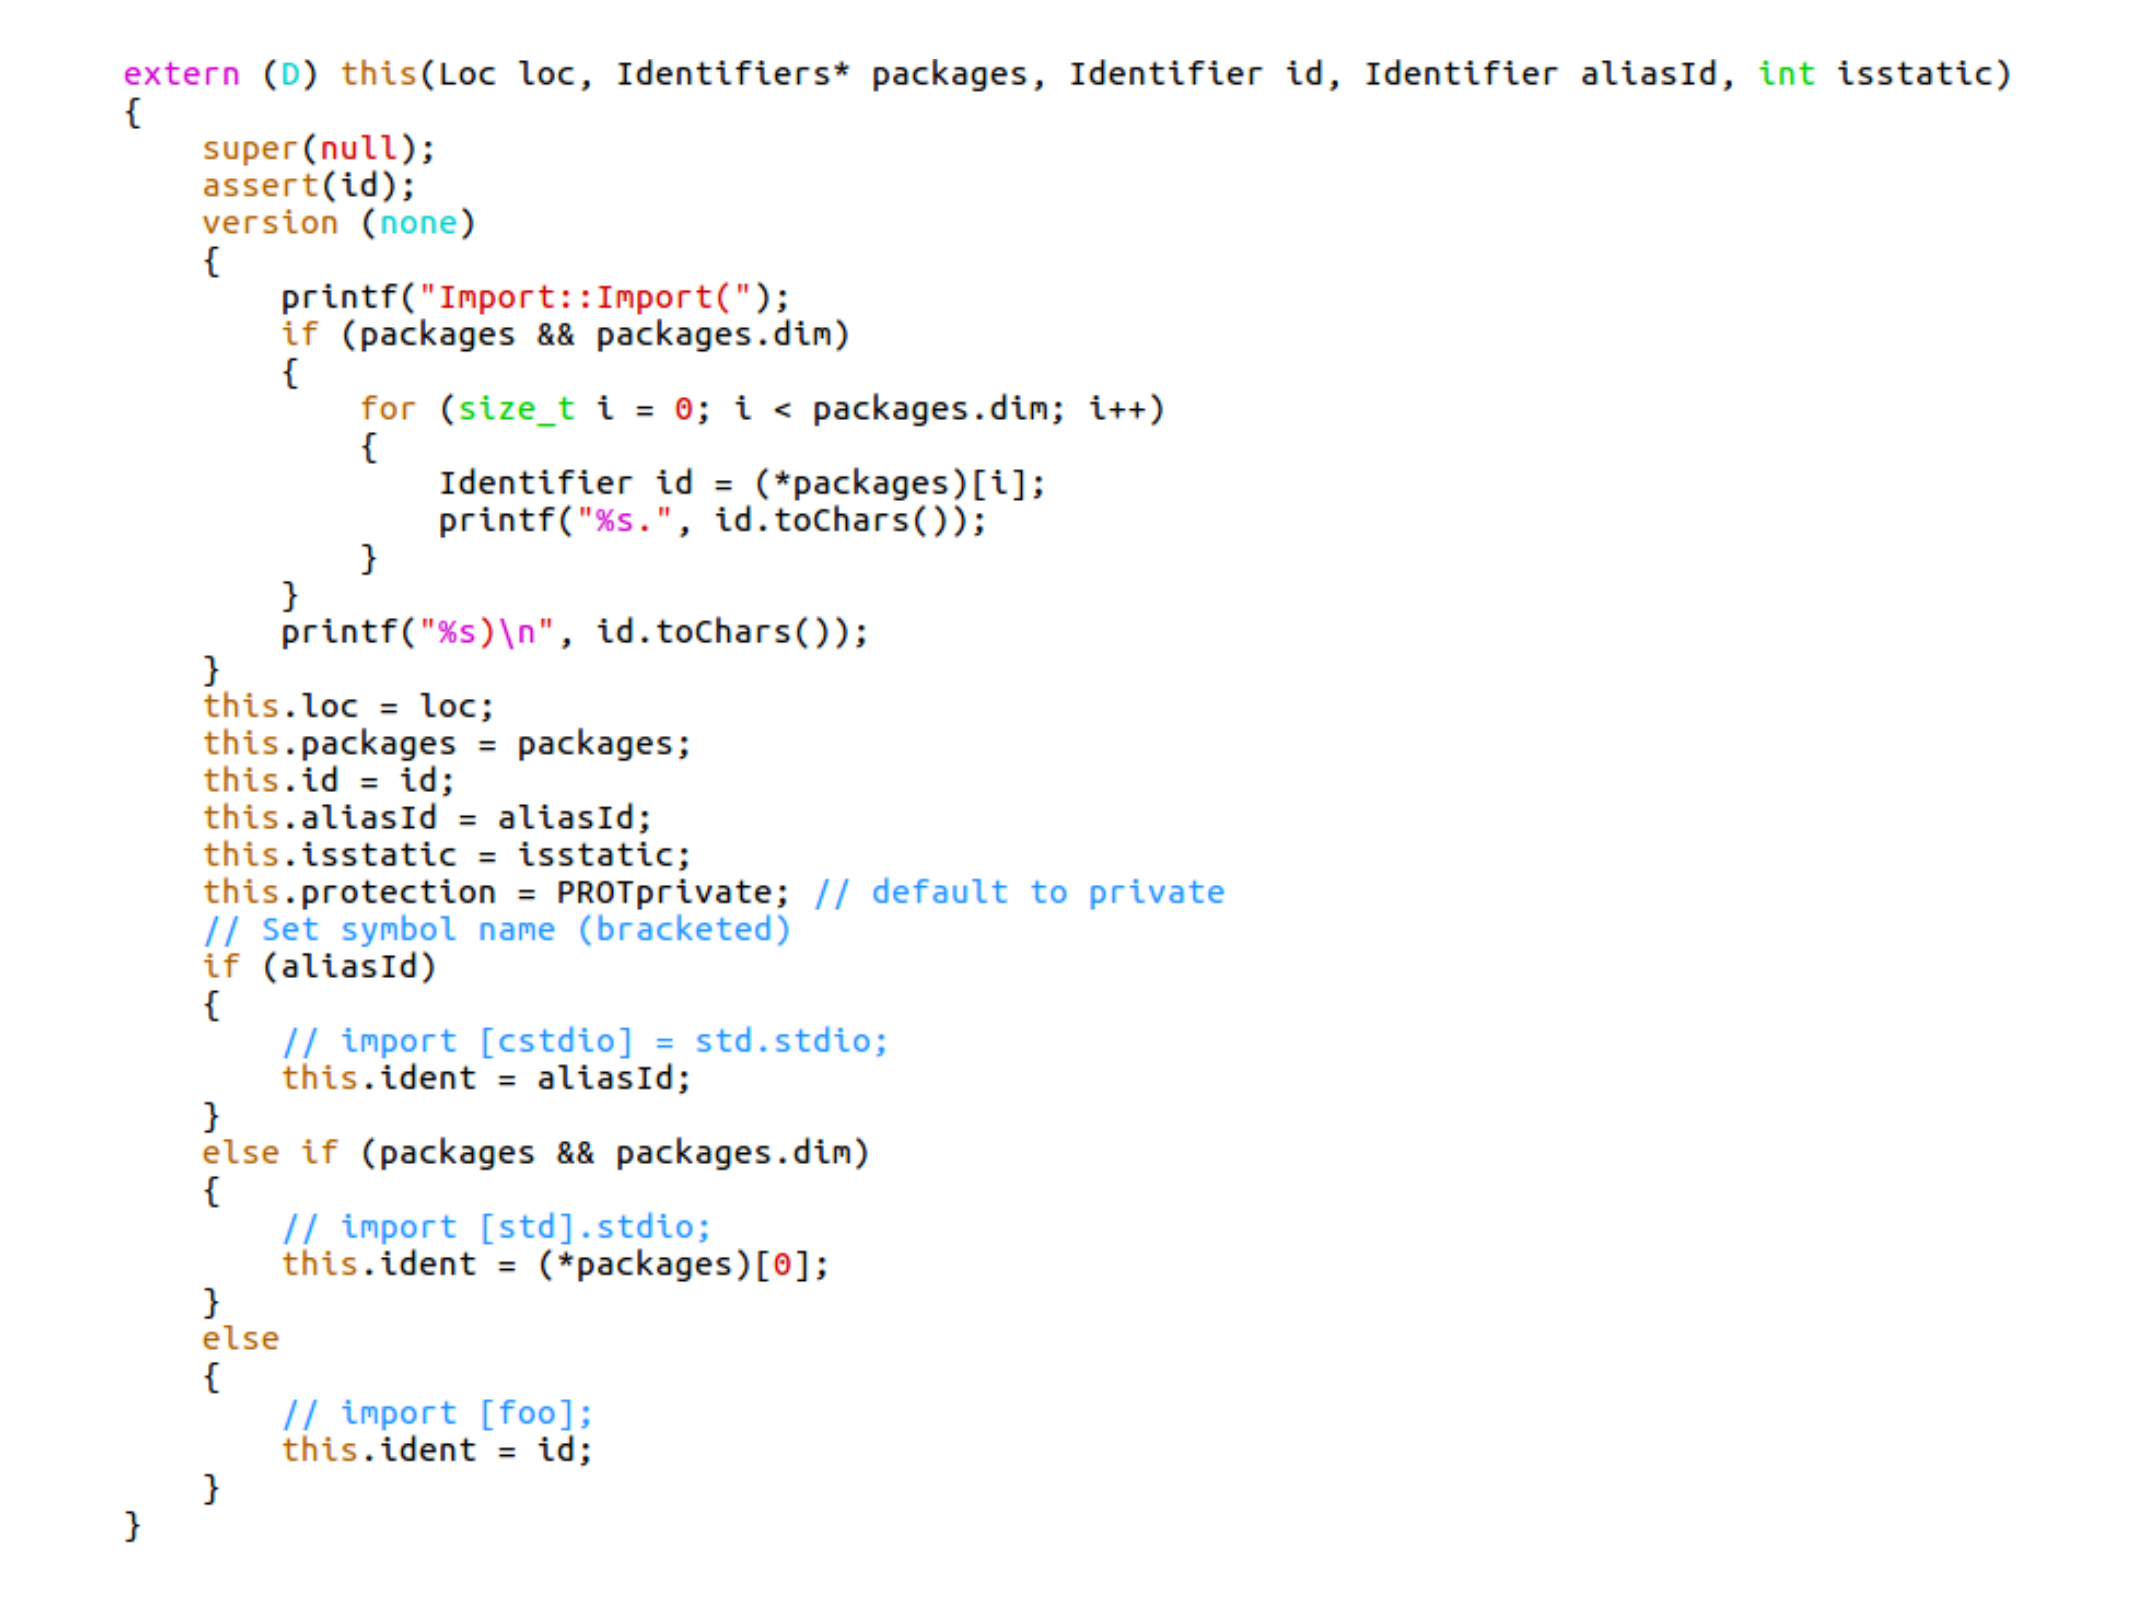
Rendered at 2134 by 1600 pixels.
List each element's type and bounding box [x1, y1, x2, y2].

picture [65, 59, 2069, 1561]
